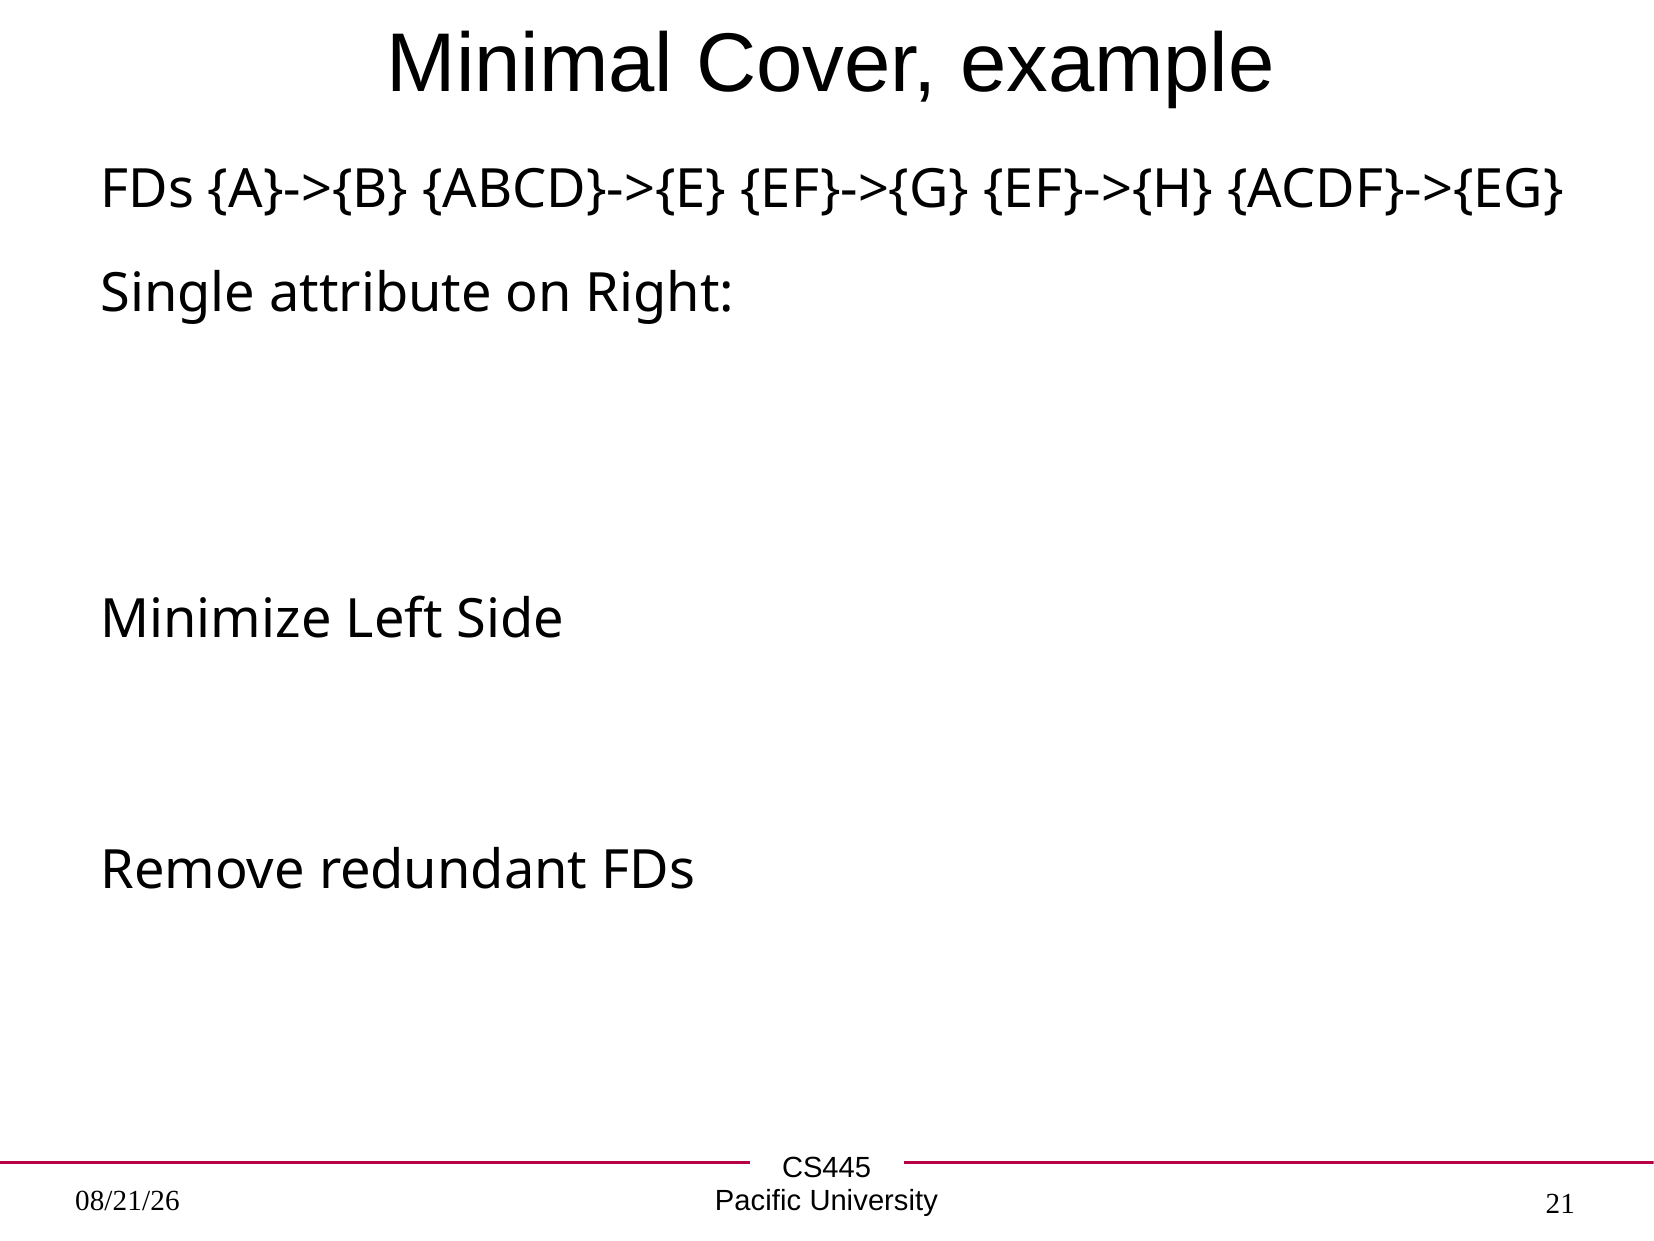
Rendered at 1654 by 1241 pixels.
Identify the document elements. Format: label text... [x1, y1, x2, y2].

title Minimal Cover, example [86, 15, 1576, 109]
list FDs {A}->{B} {ABCD}->{E} {EF}->{G} {EF}->{H} {ACDF}->{EG} Single attribute on Right: Minimize Left Side Remove redundant FDs [82, 150, 1571, 1111]
